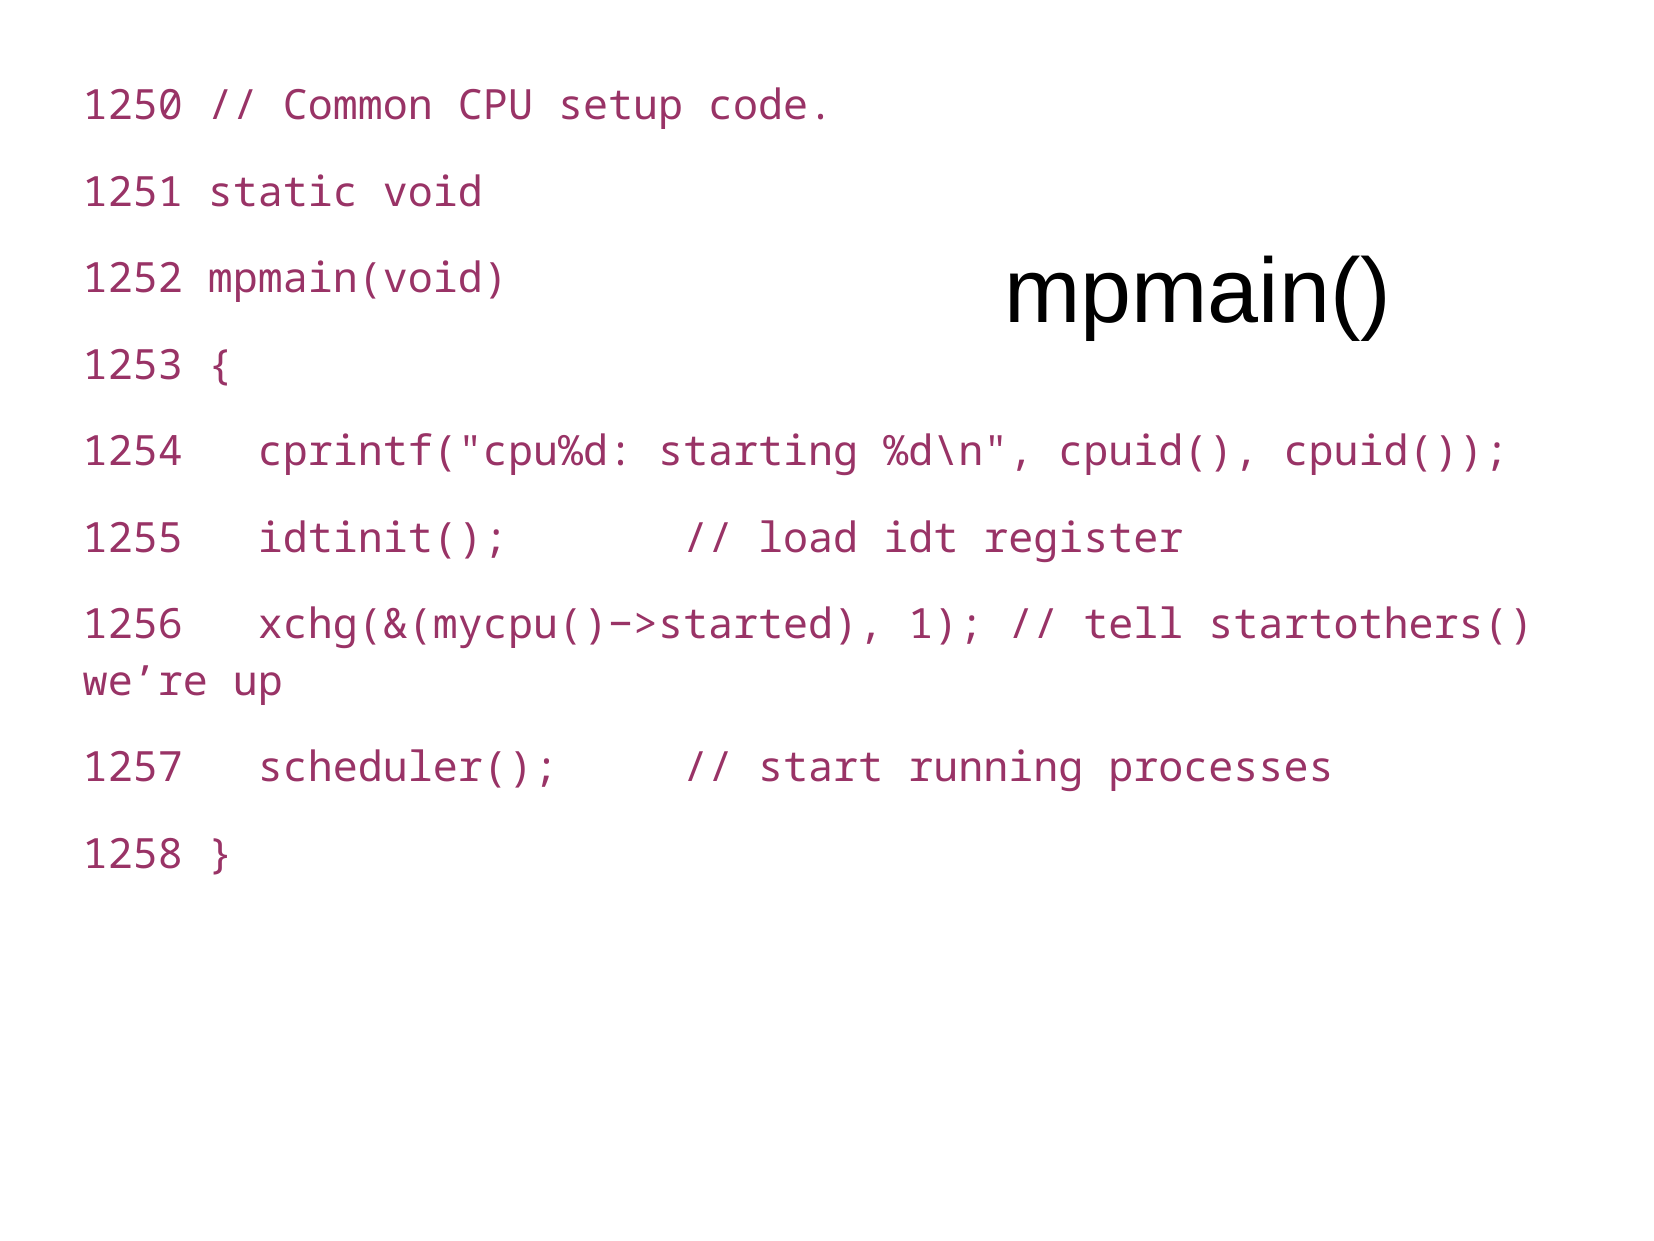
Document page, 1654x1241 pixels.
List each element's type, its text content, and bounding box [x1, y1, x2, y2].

list 1250 // Common CPU setup code. 1251 static void 1252 mpmain(void) 1253 { 1254 cprintf("cpu%d: starting %d\n", cpuid(), cpuid()); 1255 idtinit(); // load idt register 1256 xchg(&(mycpu()−>started), 1); // tell startothers() we’re up 1257 scheduler(); // start running processes 1258 } [82, 75, 1571, 1163]
title mpmain() [750, 187, 1646, 395]
